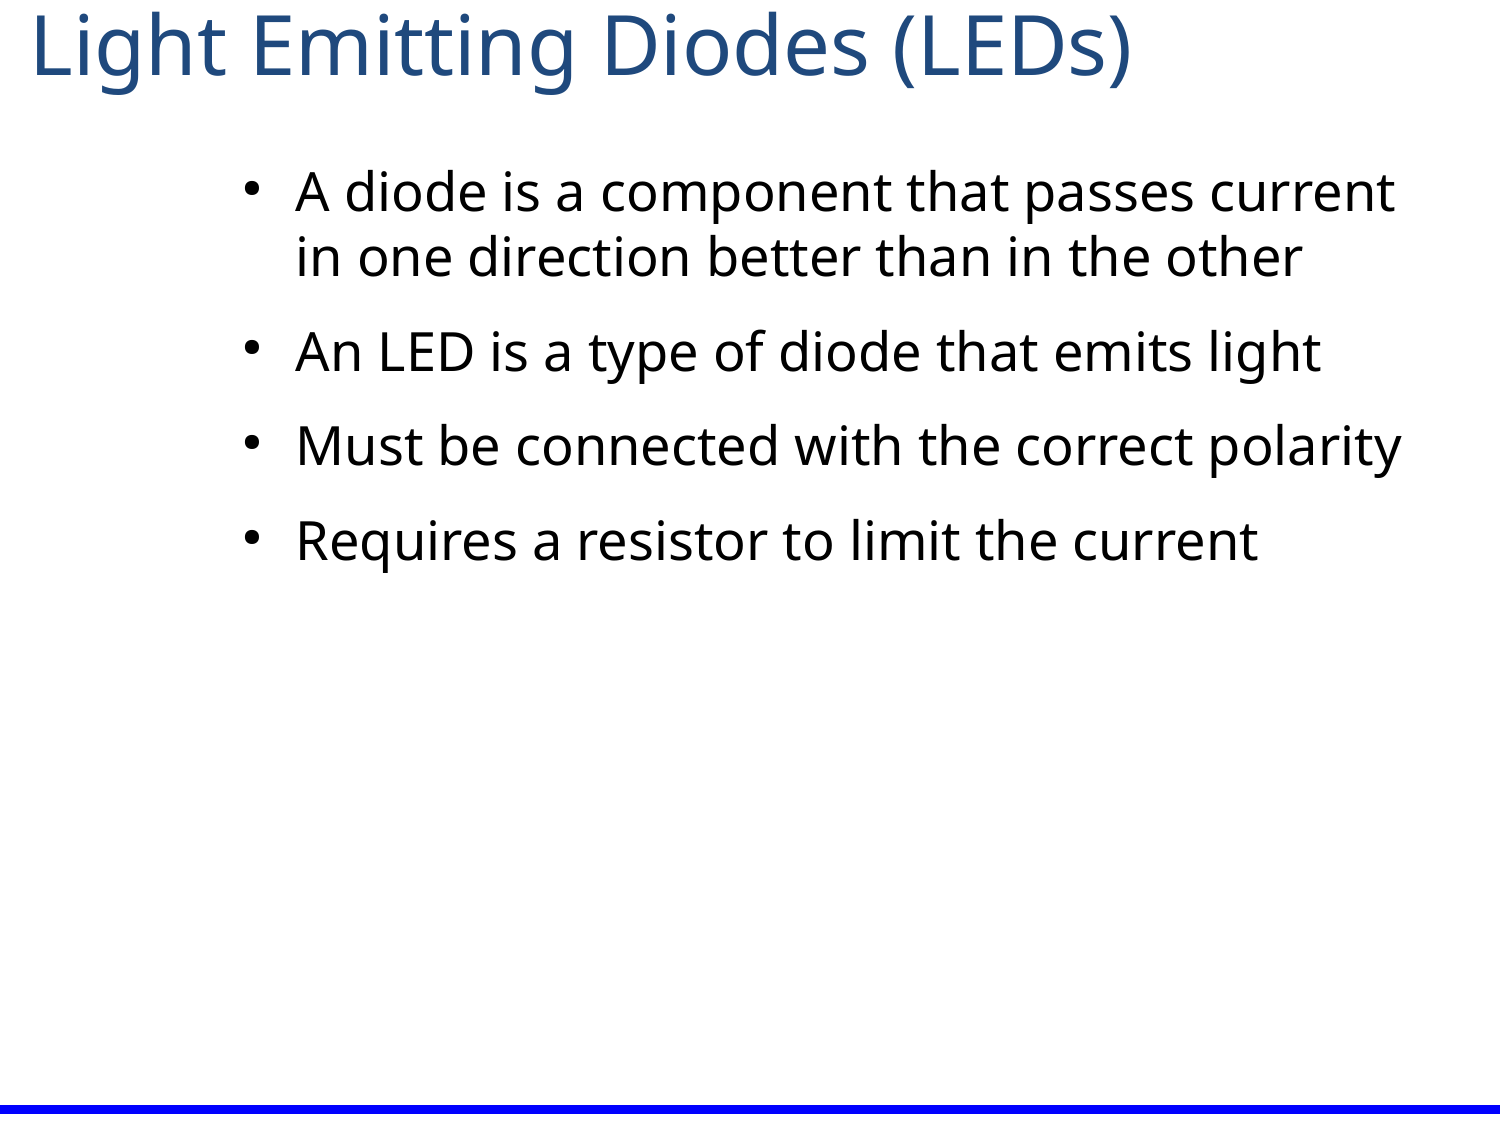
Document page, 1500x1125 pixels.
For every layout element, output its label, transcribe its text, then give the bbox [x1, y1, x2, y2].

title Light Emitting Diodes (LEDs) [15, 0, 1441, 180]
list A diode is a component that passes current in one direction better than in the other An LED is a type of diode that emits light Must be connected with the correct polarity Requires a resistor to limit the current [210, 150, 1441, 1096]
